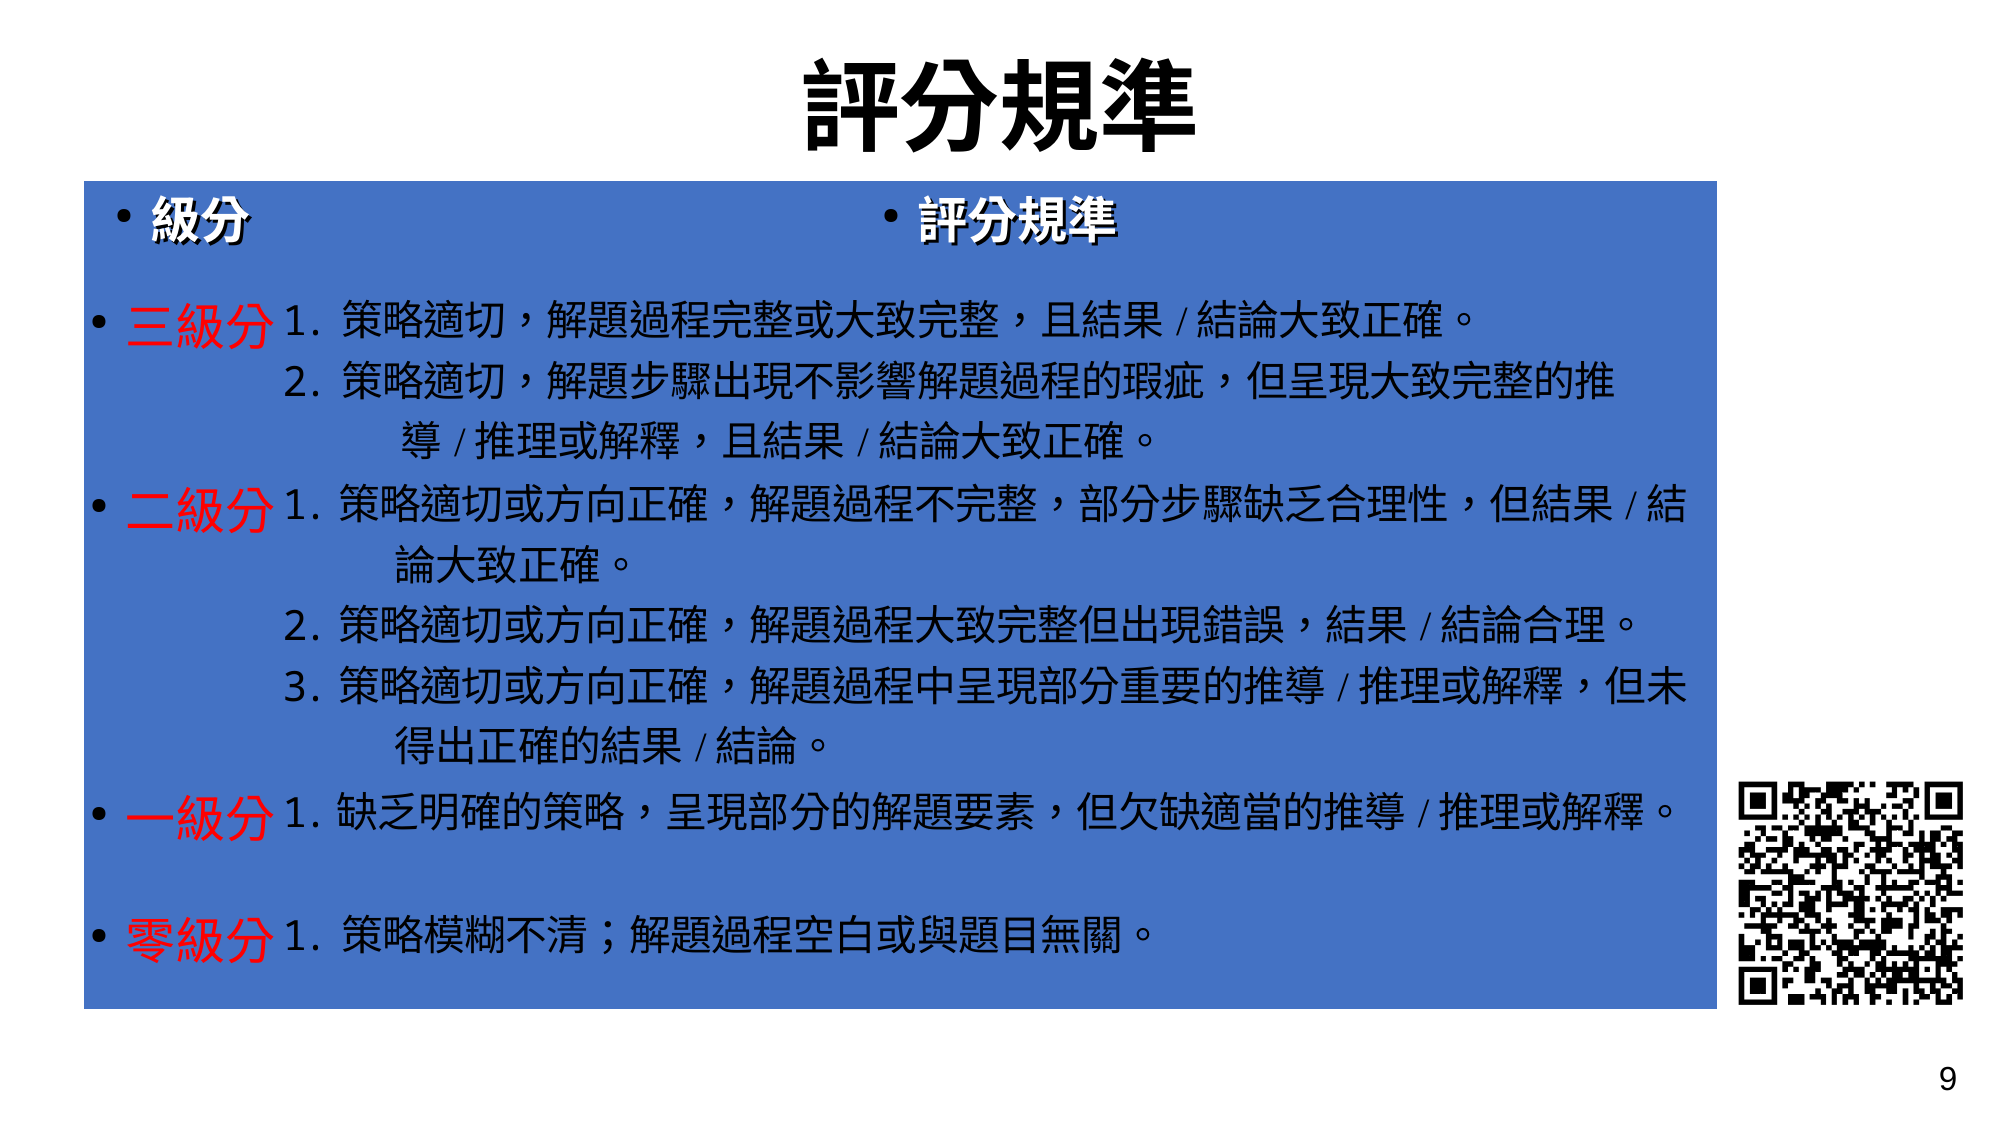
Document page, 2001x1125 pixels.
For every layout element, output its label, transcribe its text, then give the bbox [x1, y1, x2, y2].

table_cell 一級分 [84, 779, 282, 901]
picture [1733, 776, 1968, 1010]
table_header 級分 [84, 181, 282, 287]
table_cell 三級分 [84, 287, 282, 471]
table_cell 策略適切或方向正確，解題過程不完整，部分步驟缺乏合理性，但結果/結論大致正確。 策略適切或方向正確，解題過程大致完整但出現錯誤，結果/結論合理。 策略適切或方向正確，解題過程中呈現部分重要的推導/推理或解釋，但未得出正確的結果/結論。 [282, 471, 1717, 779]
table_cell 零級分 [84, 901, 282, 1009]
text_box 9 [1923, 1047, 2000, 1108]
table_cell 缺乏明確的策略，呈現部分的解題要素，但欠缺適當的推導/推理或解釋。 [282, 779, 1717, 901]
table_cell 策略模糊不清；解題過程空白或與題目無關。 [282, 901, 1717, 1009]
table_header 評分規準 [282, 181, 1717, 287]
table_cell 策略適切，解題過程完整或大致完整，且結果/結論大致正確。 策略適切，解題步驟出現不影響解題過程的瑕疵，但呈現大致完整的推導/推理或解釋，且結果/結論大致正確。 [282, 287, 1717, 471]
table_cell 二級分 [84, 471, 282, 779]
title 評分規準 [137, 2, 1863, 220]
